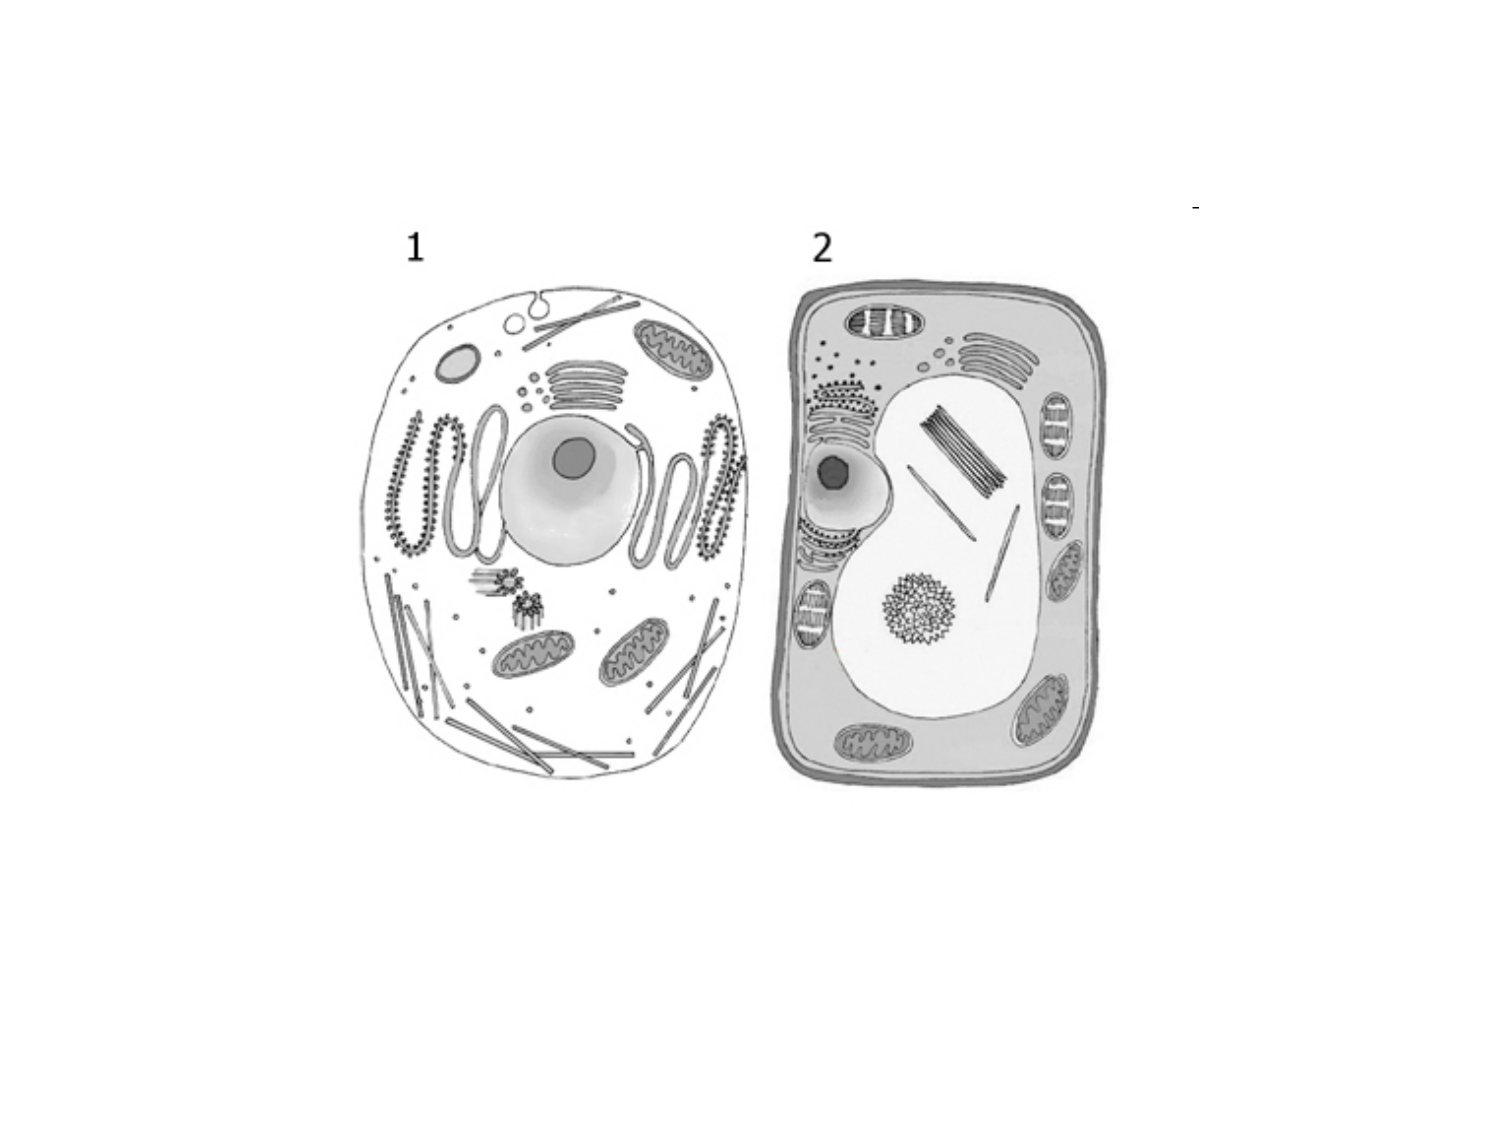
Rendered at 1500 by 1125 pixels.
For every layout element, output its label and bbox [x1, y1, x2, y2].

picture [277, 207, 1199, 863]
